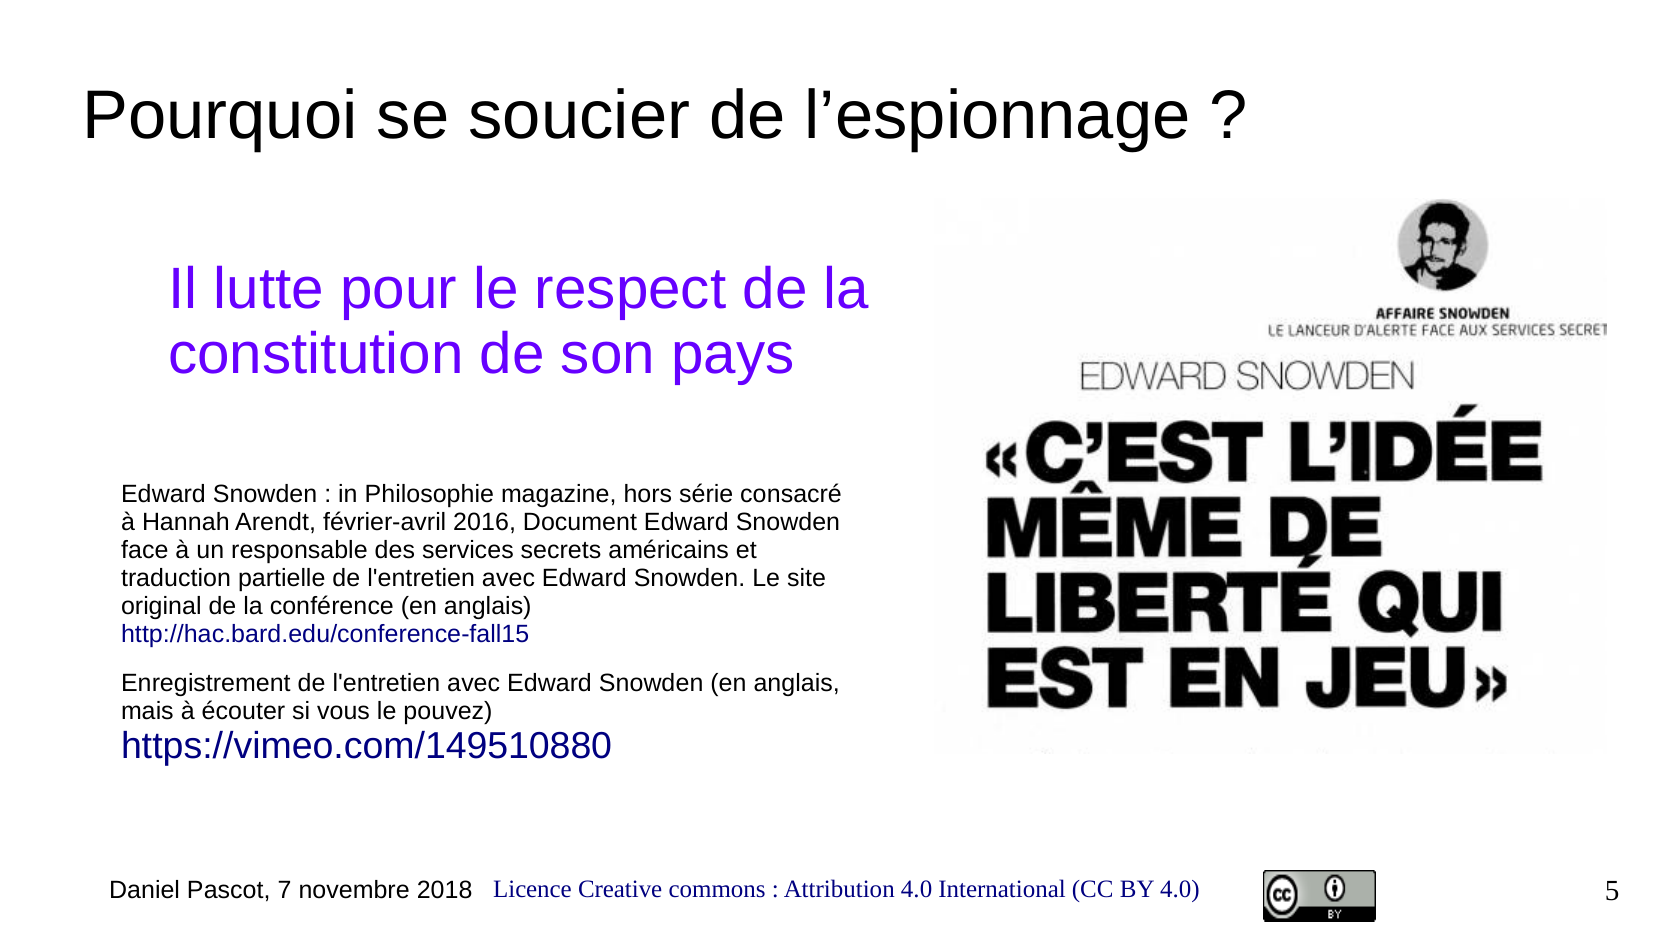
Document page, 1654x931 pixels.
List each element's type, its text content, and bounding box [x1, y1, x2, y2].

title Pourquoi se soucier de l’espionnage ? [82, 37, 1571, 193]
text_box Edward Snowden : in Philosophie magazine, hors série consacré à Hannah Arendt, février-avril 2016, Document Edward Snowden face à un responsable des services secrets américains et traduction partielle de l'entretien avec Edward Snowden. Le site original de la conférence (en anglais) http://hac.bard.edu/conference-fall15 Enregistrement de l'entretien avec Edward Snowden (en anglais, mais à écouter si vous le pouvez) https://vimeo.com/149510880 [106, 472, 875, 774]
picture [1263, 870, 1376, 922]
picture [934, 198, 1607, 754]
text_box Il lutte pour le respect de la constitution de son pays [153, 248, 945, 426]
